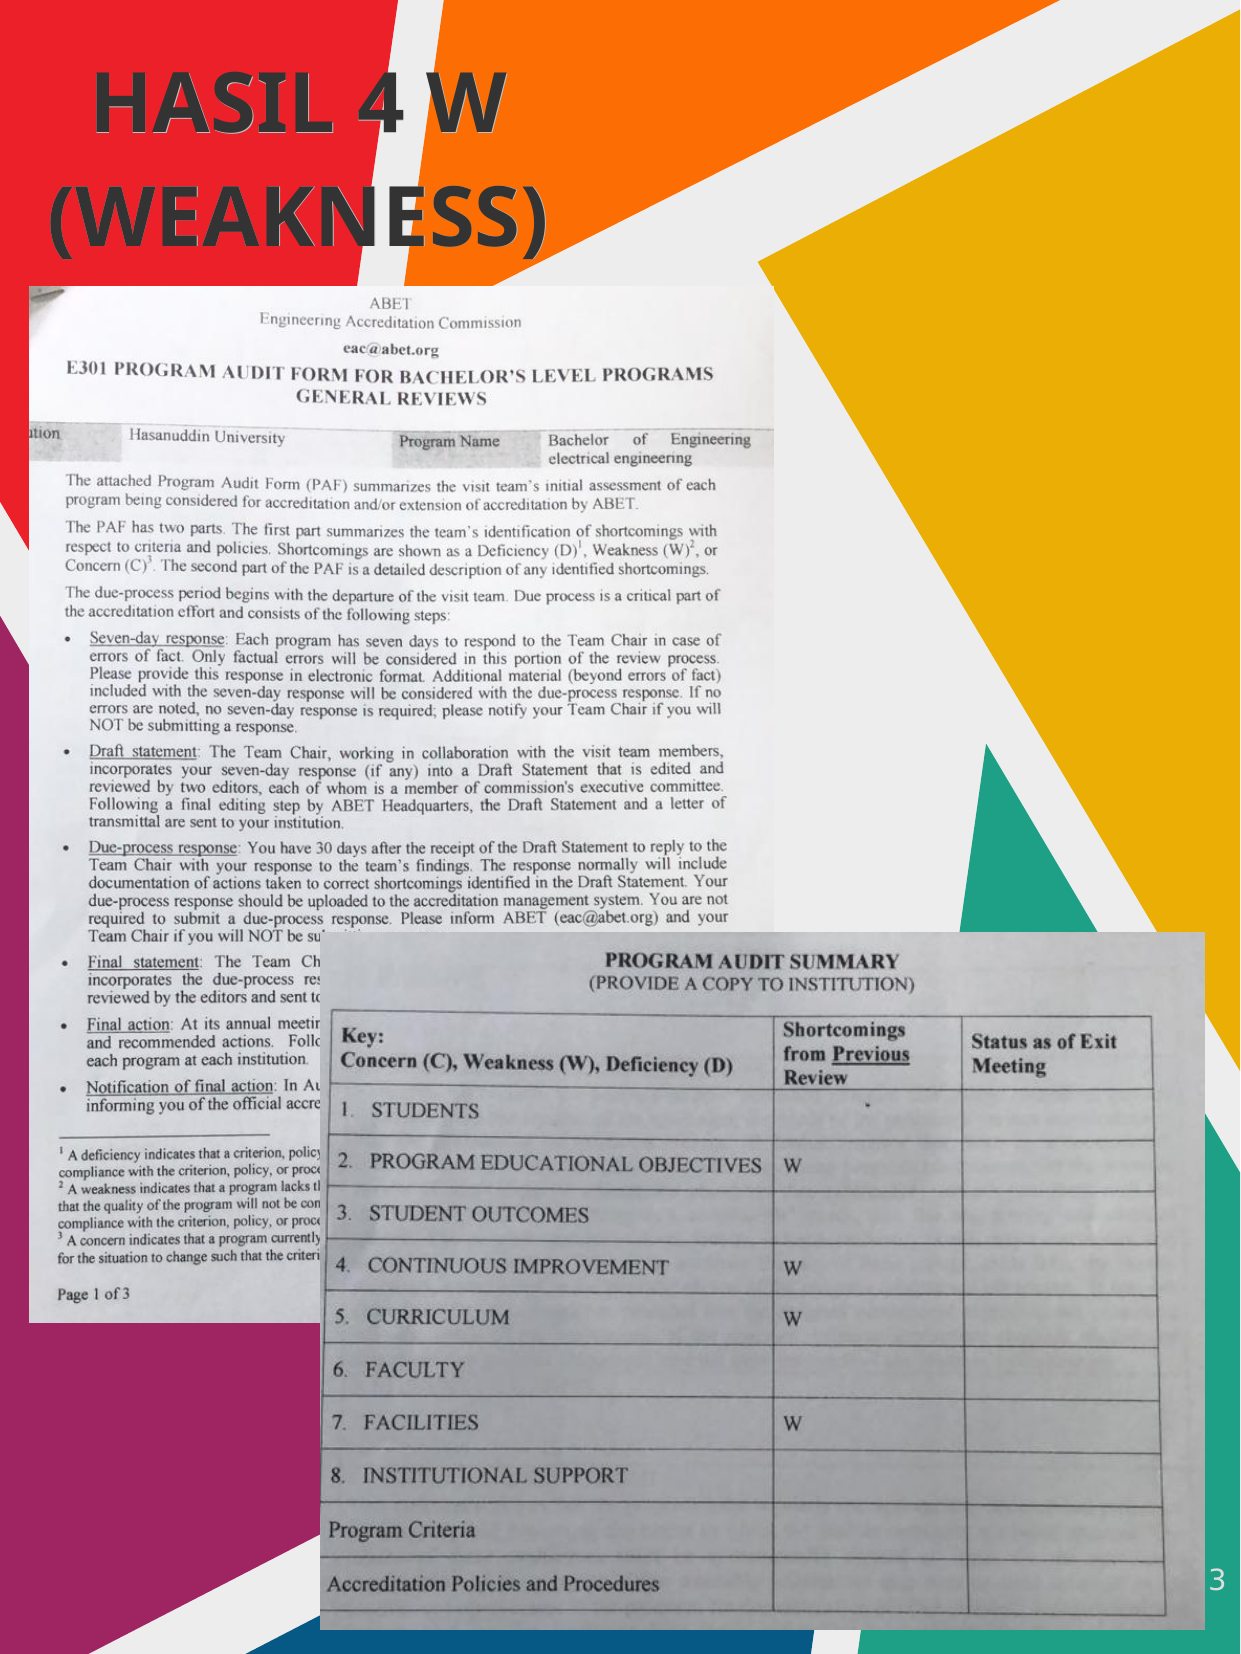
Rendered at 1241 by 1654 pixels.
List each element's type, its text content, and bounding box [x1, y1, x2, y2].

picture [29, 286, 1205, 1630]
title HASIL 4 W (WEAKNESS) [29, 19, 567, 286]
